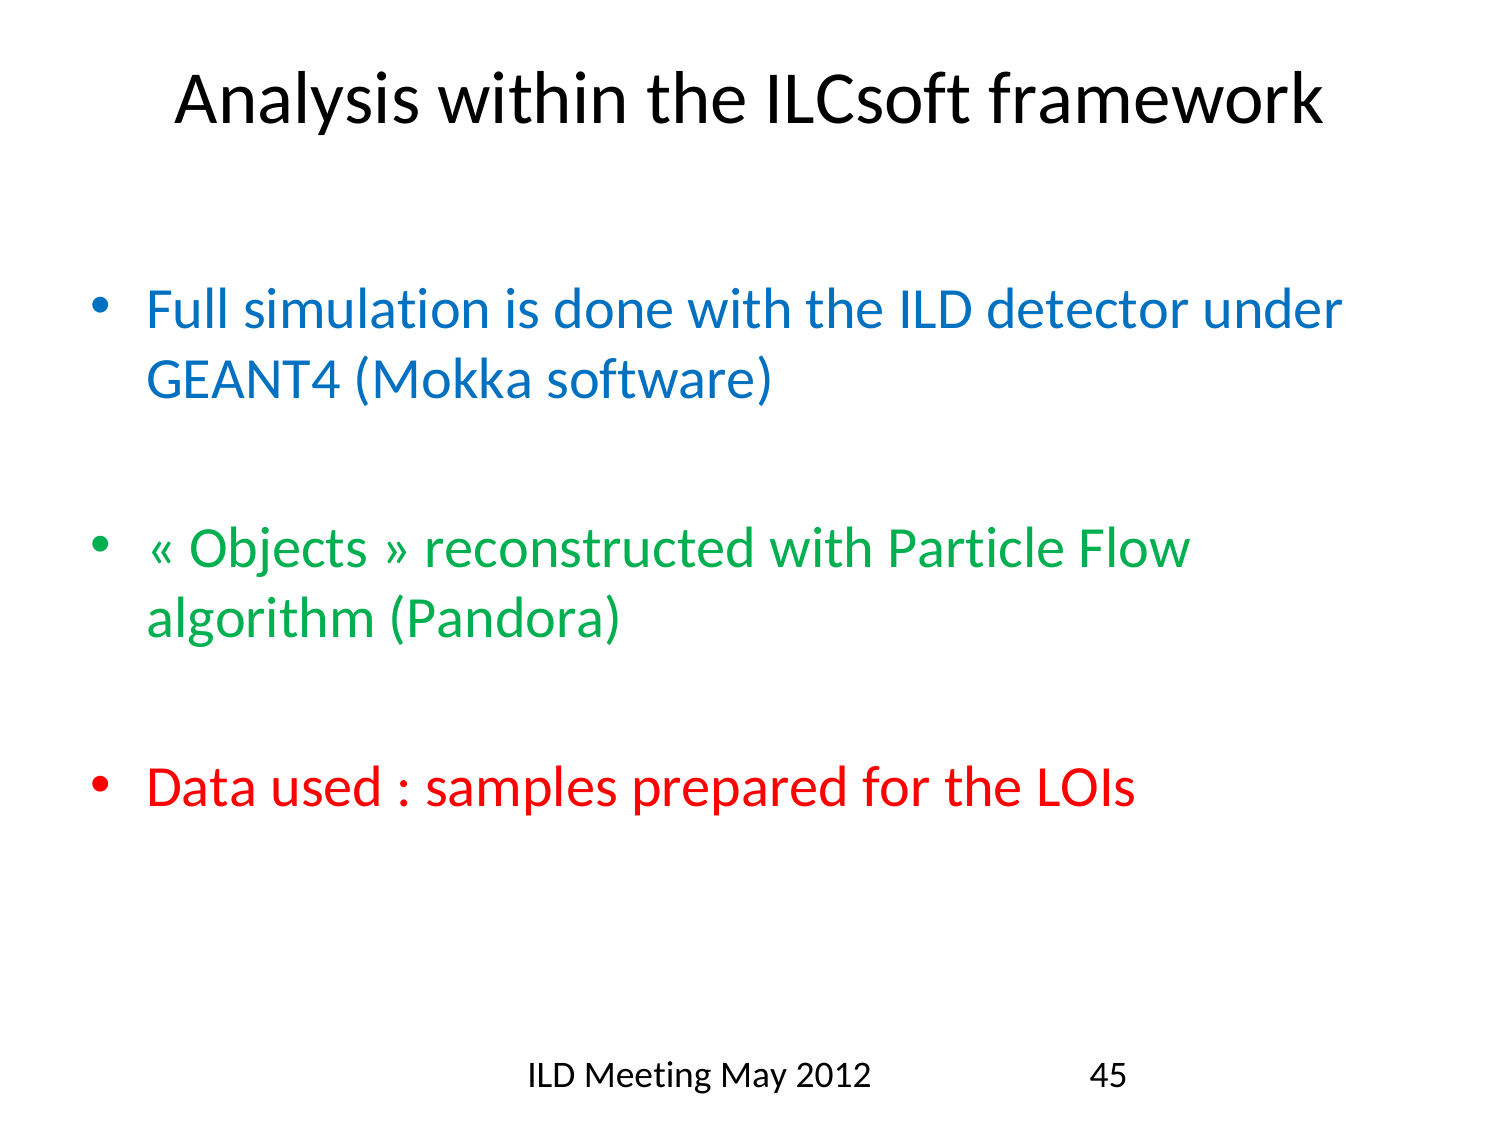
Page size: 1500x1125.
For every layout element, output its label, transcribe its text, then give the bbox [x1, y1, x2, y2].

list Full simulation is done with the ILD detector under GEANT4 (Mokka software) « Objects » reconstructed with Particle Flow algorithm (Pandora) Data used : samples prepared for the LOIs [75, 262, 1426, 1035]
title Analysis within the ILCsoft framework [0, 0, 1500, 188]
